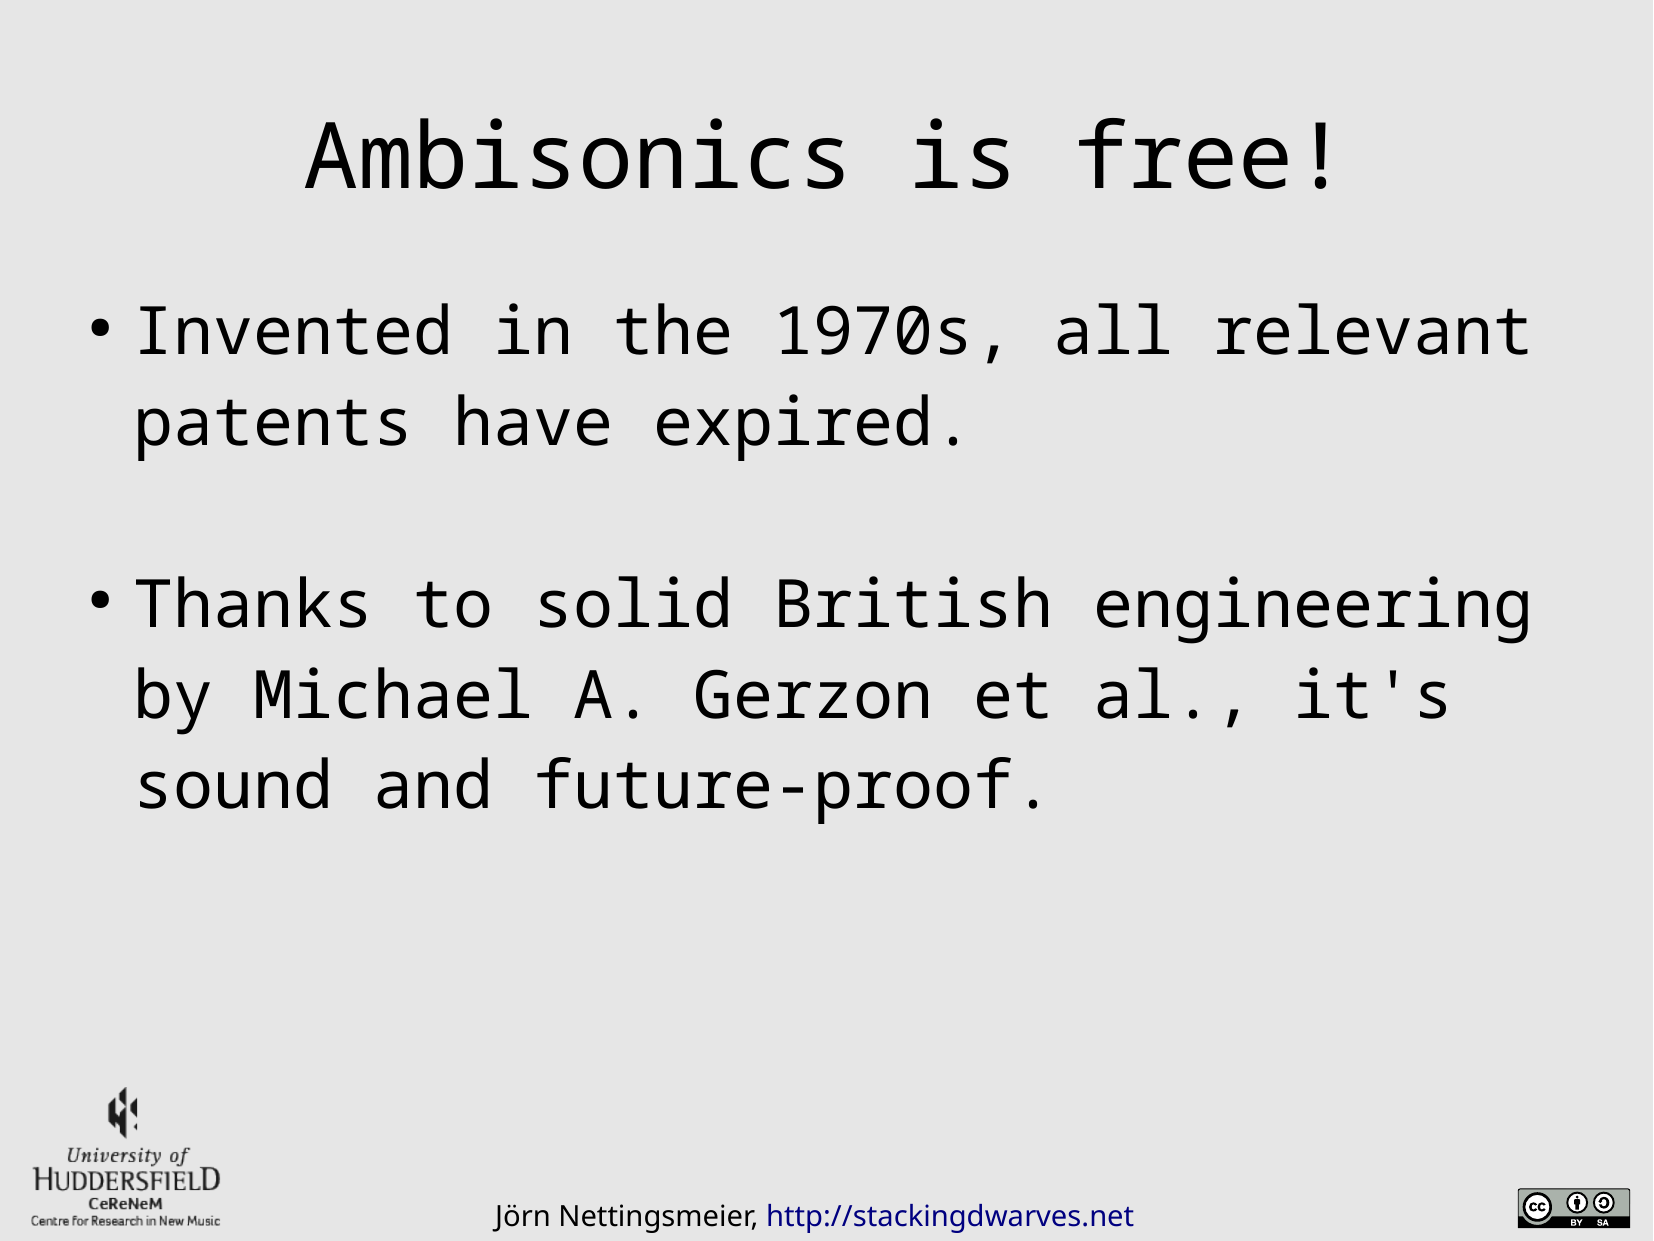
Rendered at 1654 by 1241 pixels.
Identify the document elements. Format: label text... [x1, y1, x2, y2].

text_box Invented in the 1970s, all relevant patents have expired. Thanks to solid British engineering by Michael A. Gerzon et al., it's sound and future-proof. [73, 276, 1574, 758]
title Ambisonics is free! [82, 49, 1571, 257]
picture [31, 1087, 222, 1229]
